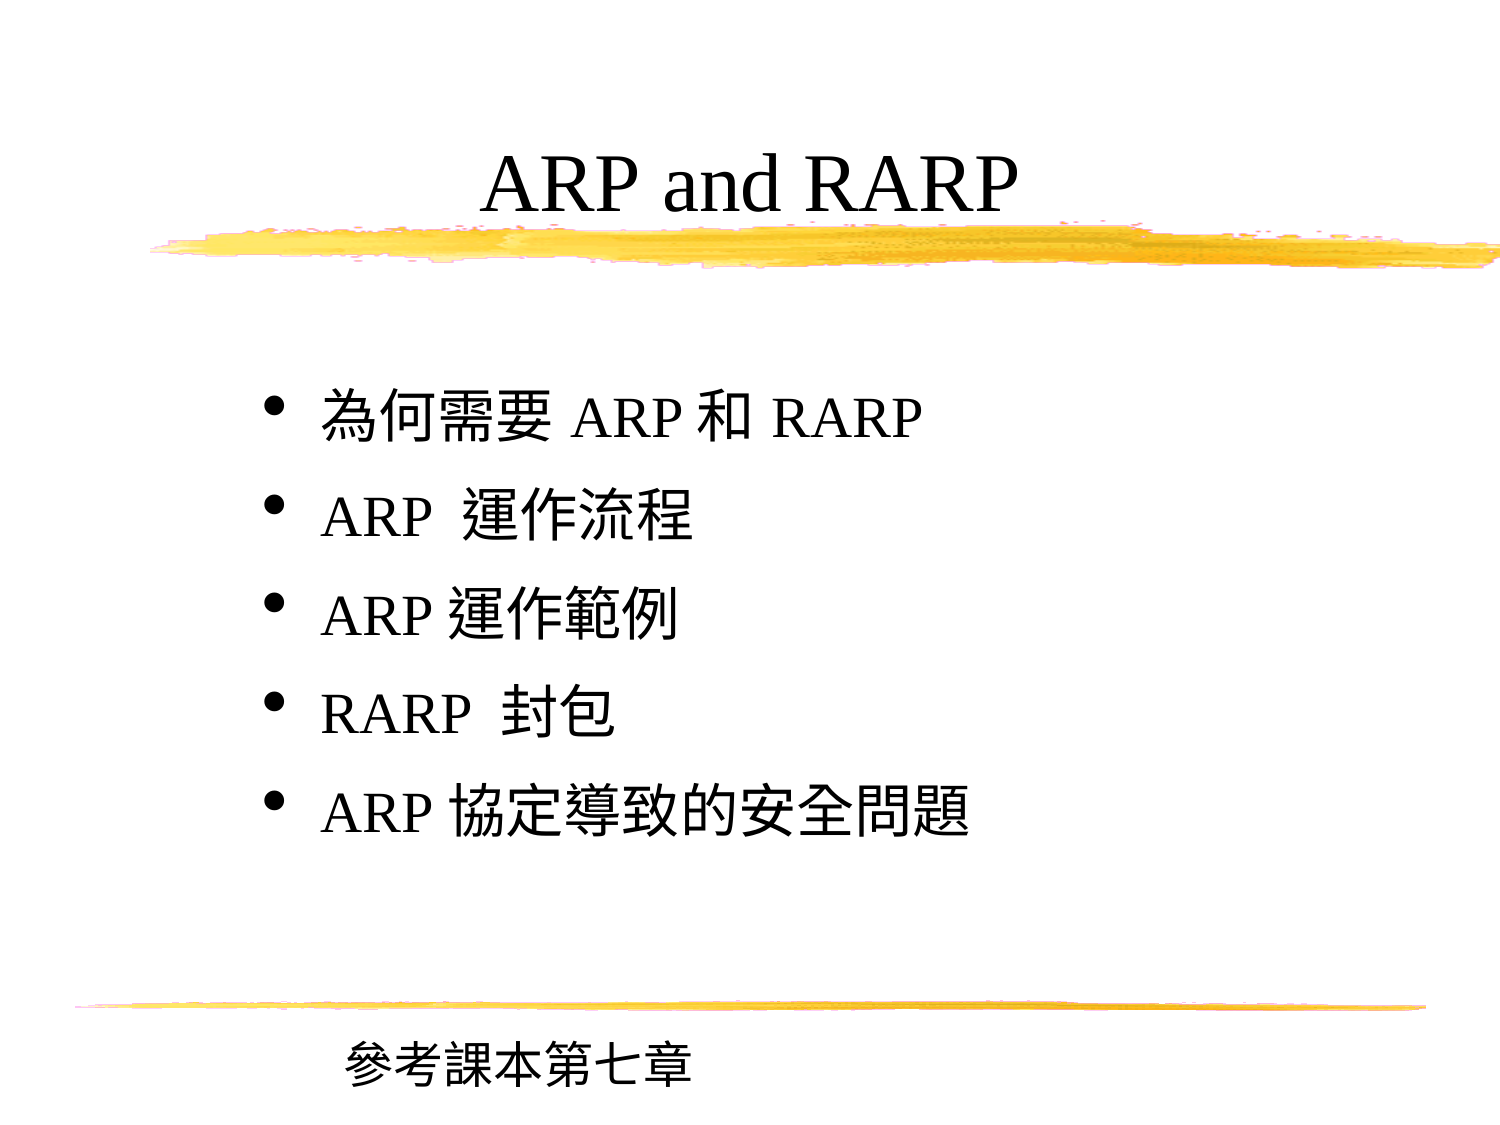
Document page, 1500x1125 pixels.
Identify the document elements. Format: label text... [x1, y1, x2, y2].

picture [150, 215, 1500, 279]
list 為何需要ARP和RARP ARP 運作流程 ARP運作範例 RARP 封包 ARP協定導致的安全問題 [249, 362, 1363, 888]
text_box 參考課本第七章 [328, 1017, 709, 1093]
title ARP and RARP [112, 49, 1388, 238]
picture [75, 999, 1426, 1013]
